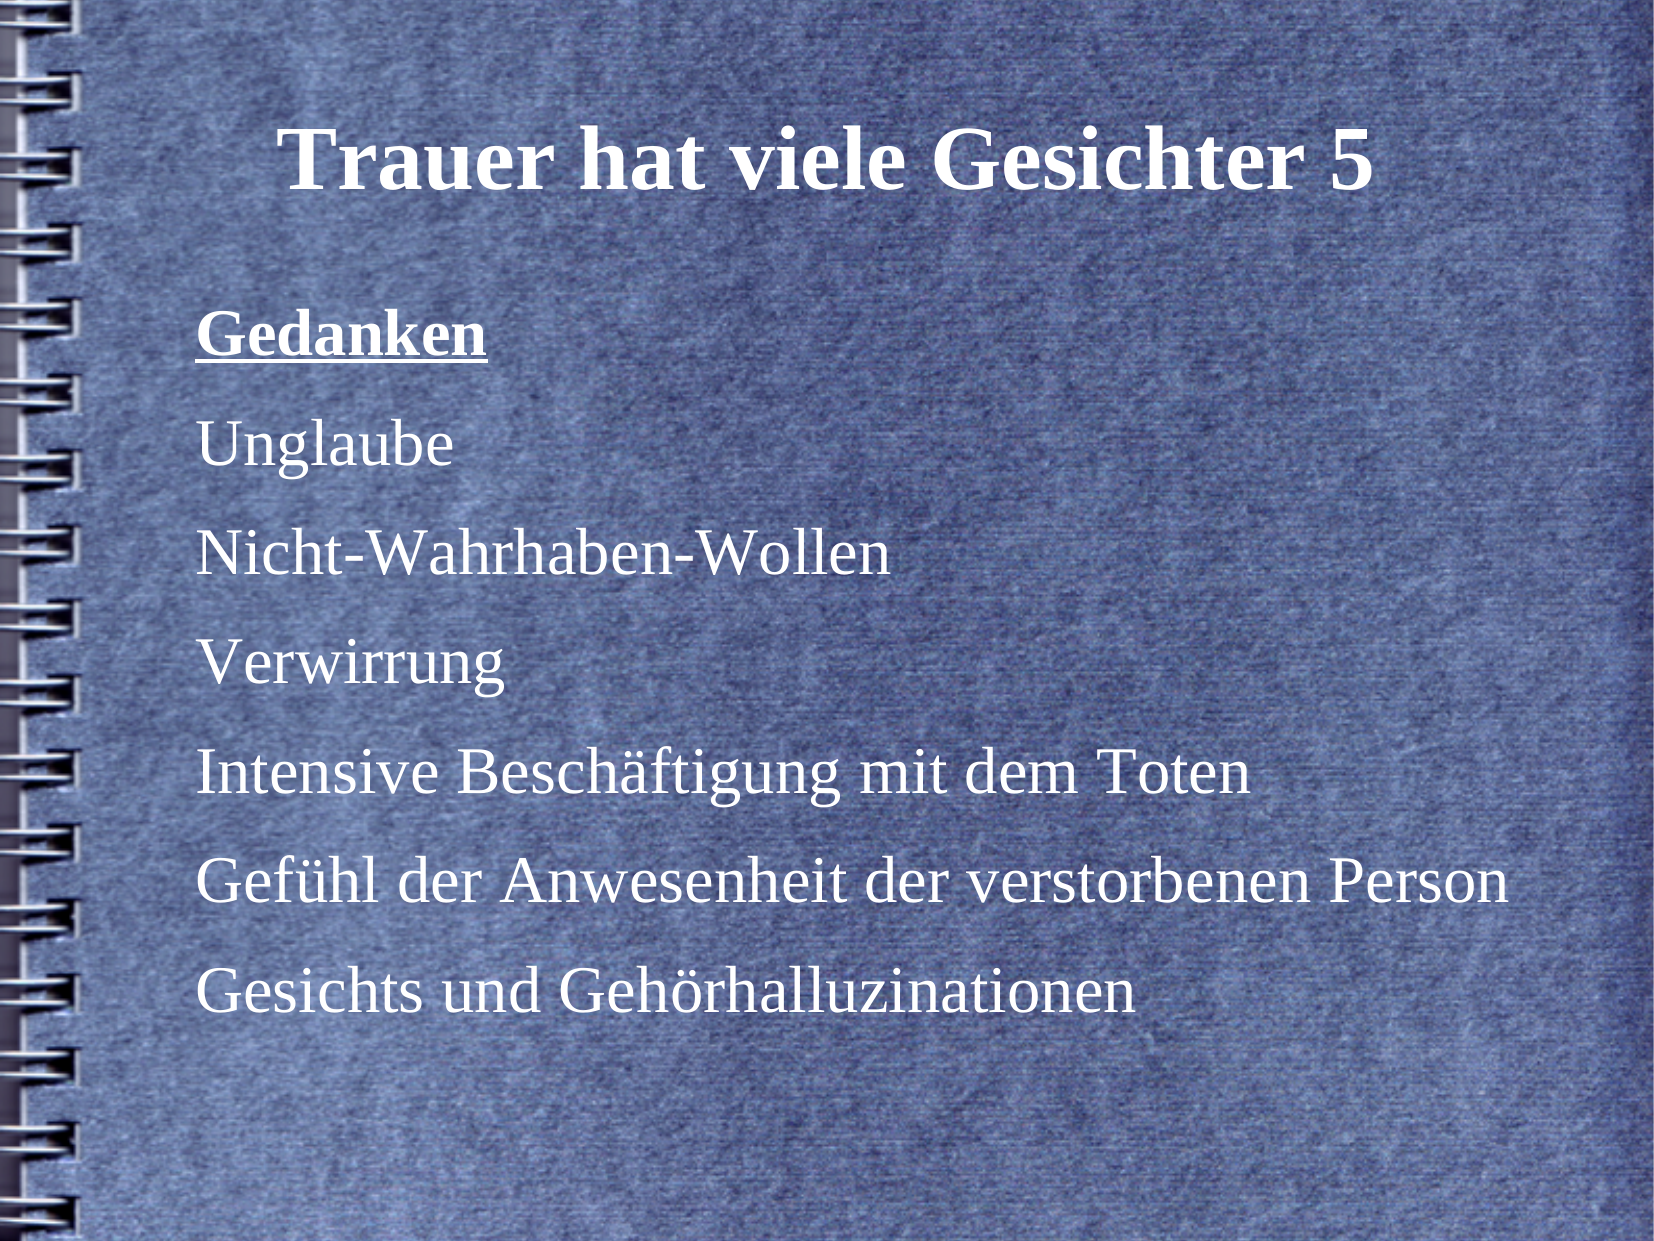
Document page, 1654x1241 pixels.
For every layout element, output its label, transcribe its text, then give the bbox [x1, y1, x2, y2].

picture [0, 0, 1654, 1241]
title Trauer hat viele Gesichter 5 [82, 56, 1571, 250]
list Gedanken Unglaube Nicht-Wahrhaben-Wollen Verwirrung Intensive Beschäftigung mit dem Toten Gefühl der Anwesenheit der verstorbenen Person Gesichts und Gehörhalluzinationen [106, 288, 1595, 1093]
